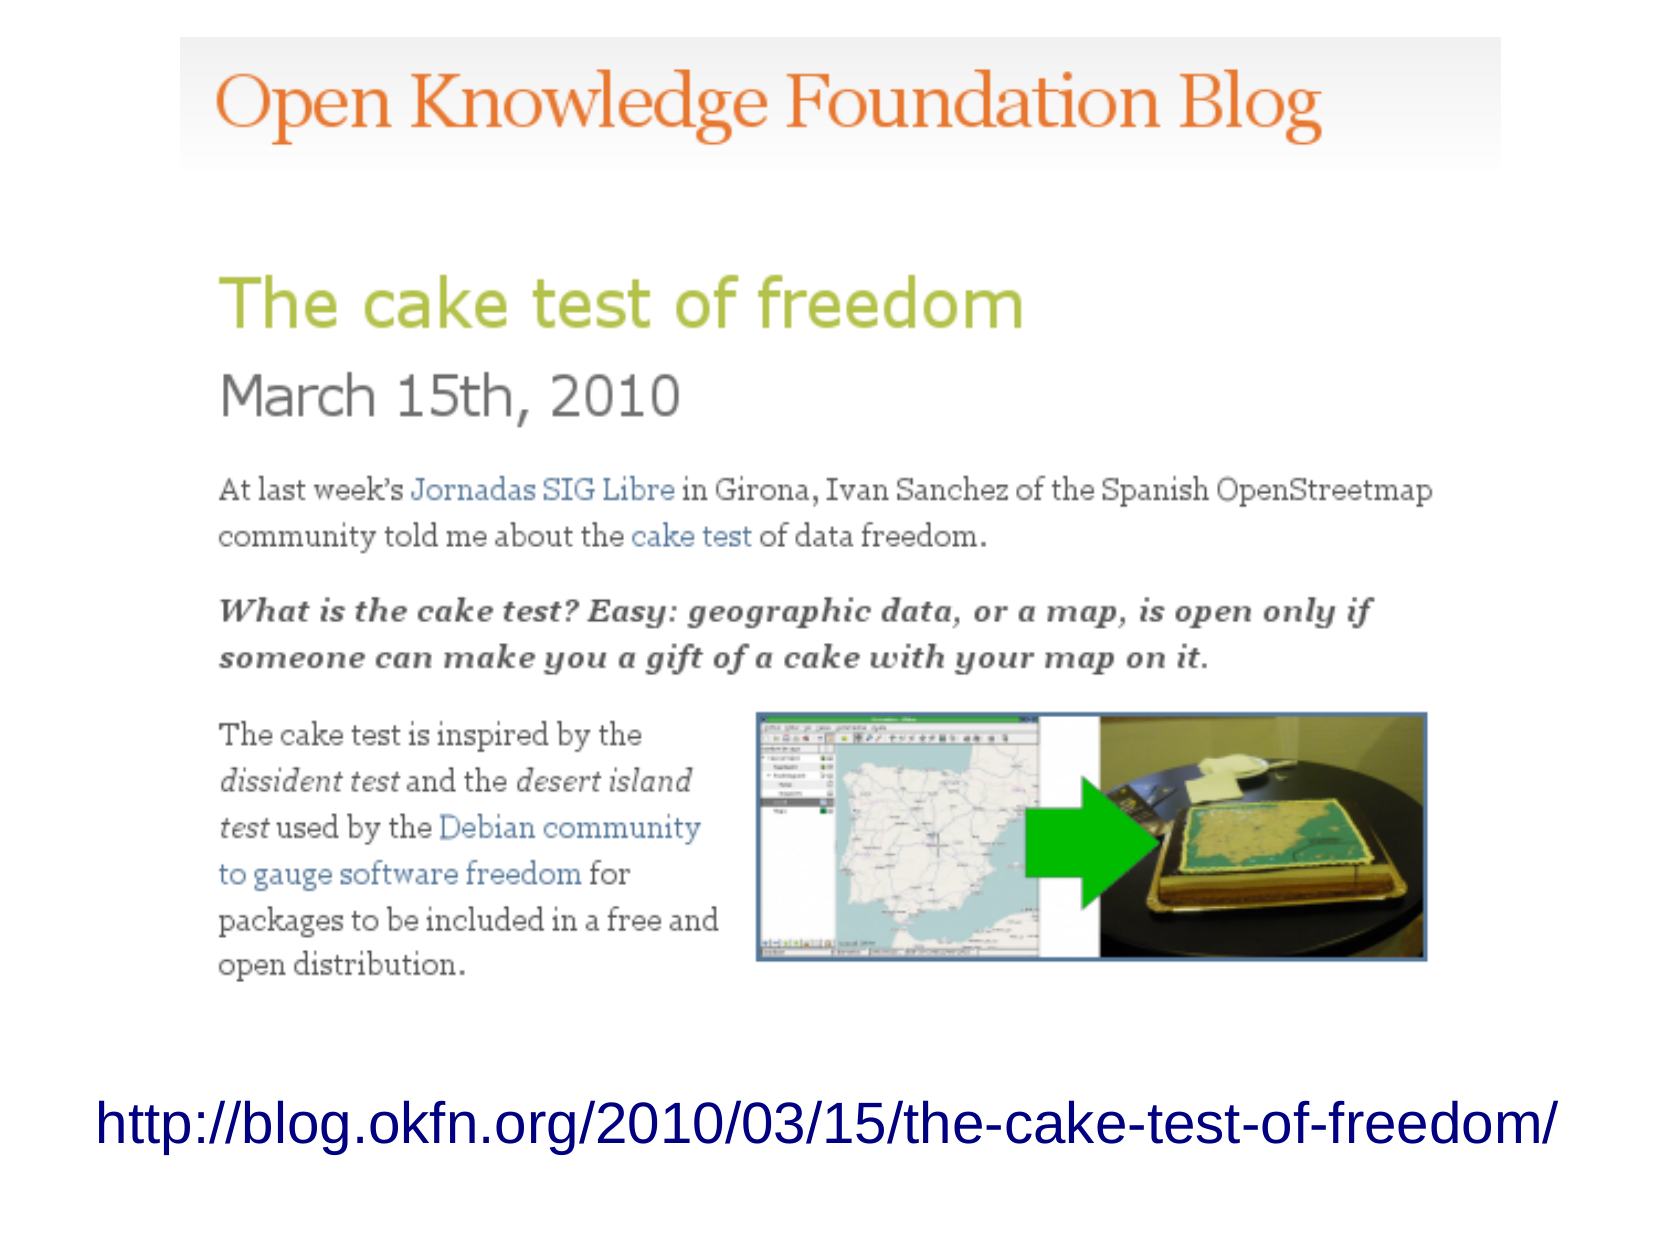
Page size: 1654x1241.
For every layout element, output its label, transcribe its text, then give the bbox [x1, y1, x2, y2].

text_box http://blog.okfn.org/2010/03/15/the-cake-test-of-freedom/ [3, 1050, 1654, 1198]
picture [180, 37, 1501, 1013]
